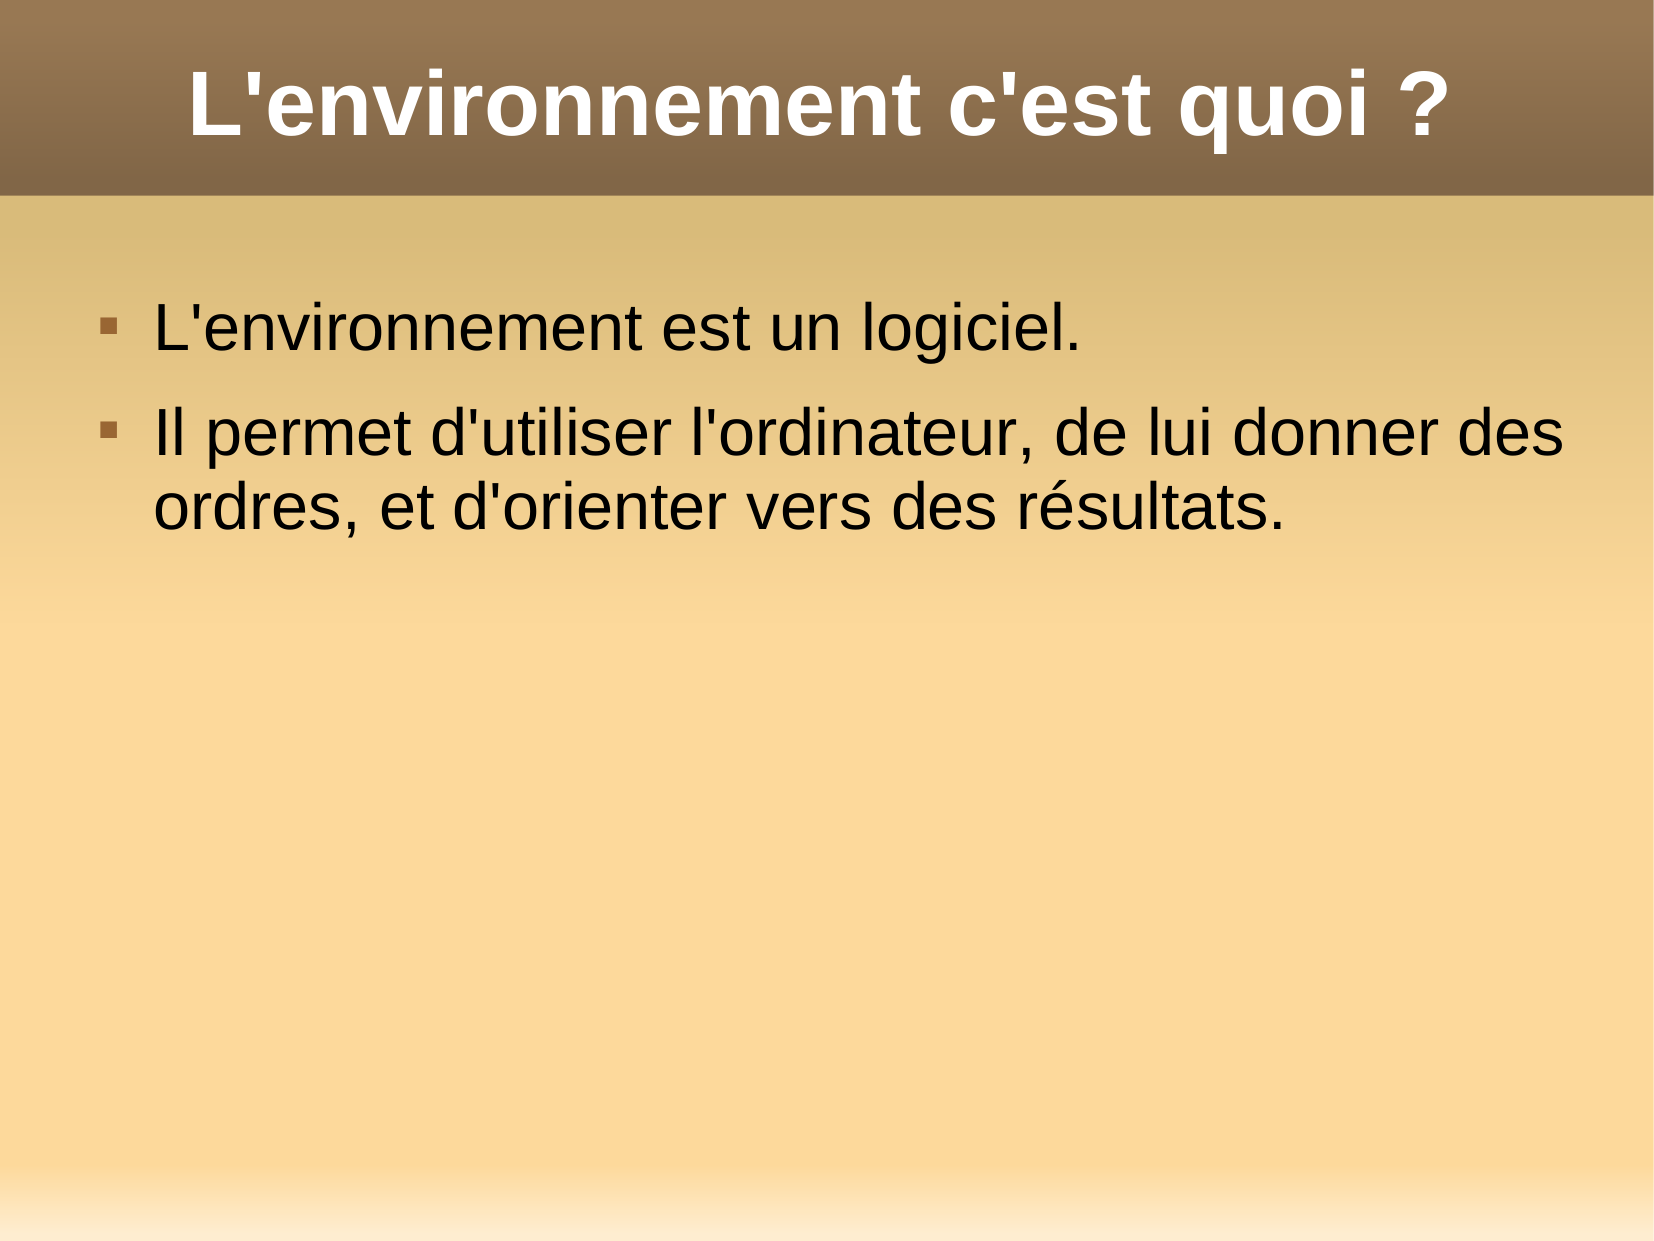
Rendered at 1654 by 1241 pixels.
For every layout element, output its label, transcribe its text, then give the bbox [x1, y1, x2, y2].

picture [0, 0, 1654, 1241]
title L'environnement c'est quoi ? [76, 0, 1565, 208]
list L'environnement est un logiciel. Il permet d'utiliser l'ordinateur, de lui donner des ordres, et d'orienter vers des résultats. [82, 290, 1571, 1109]
